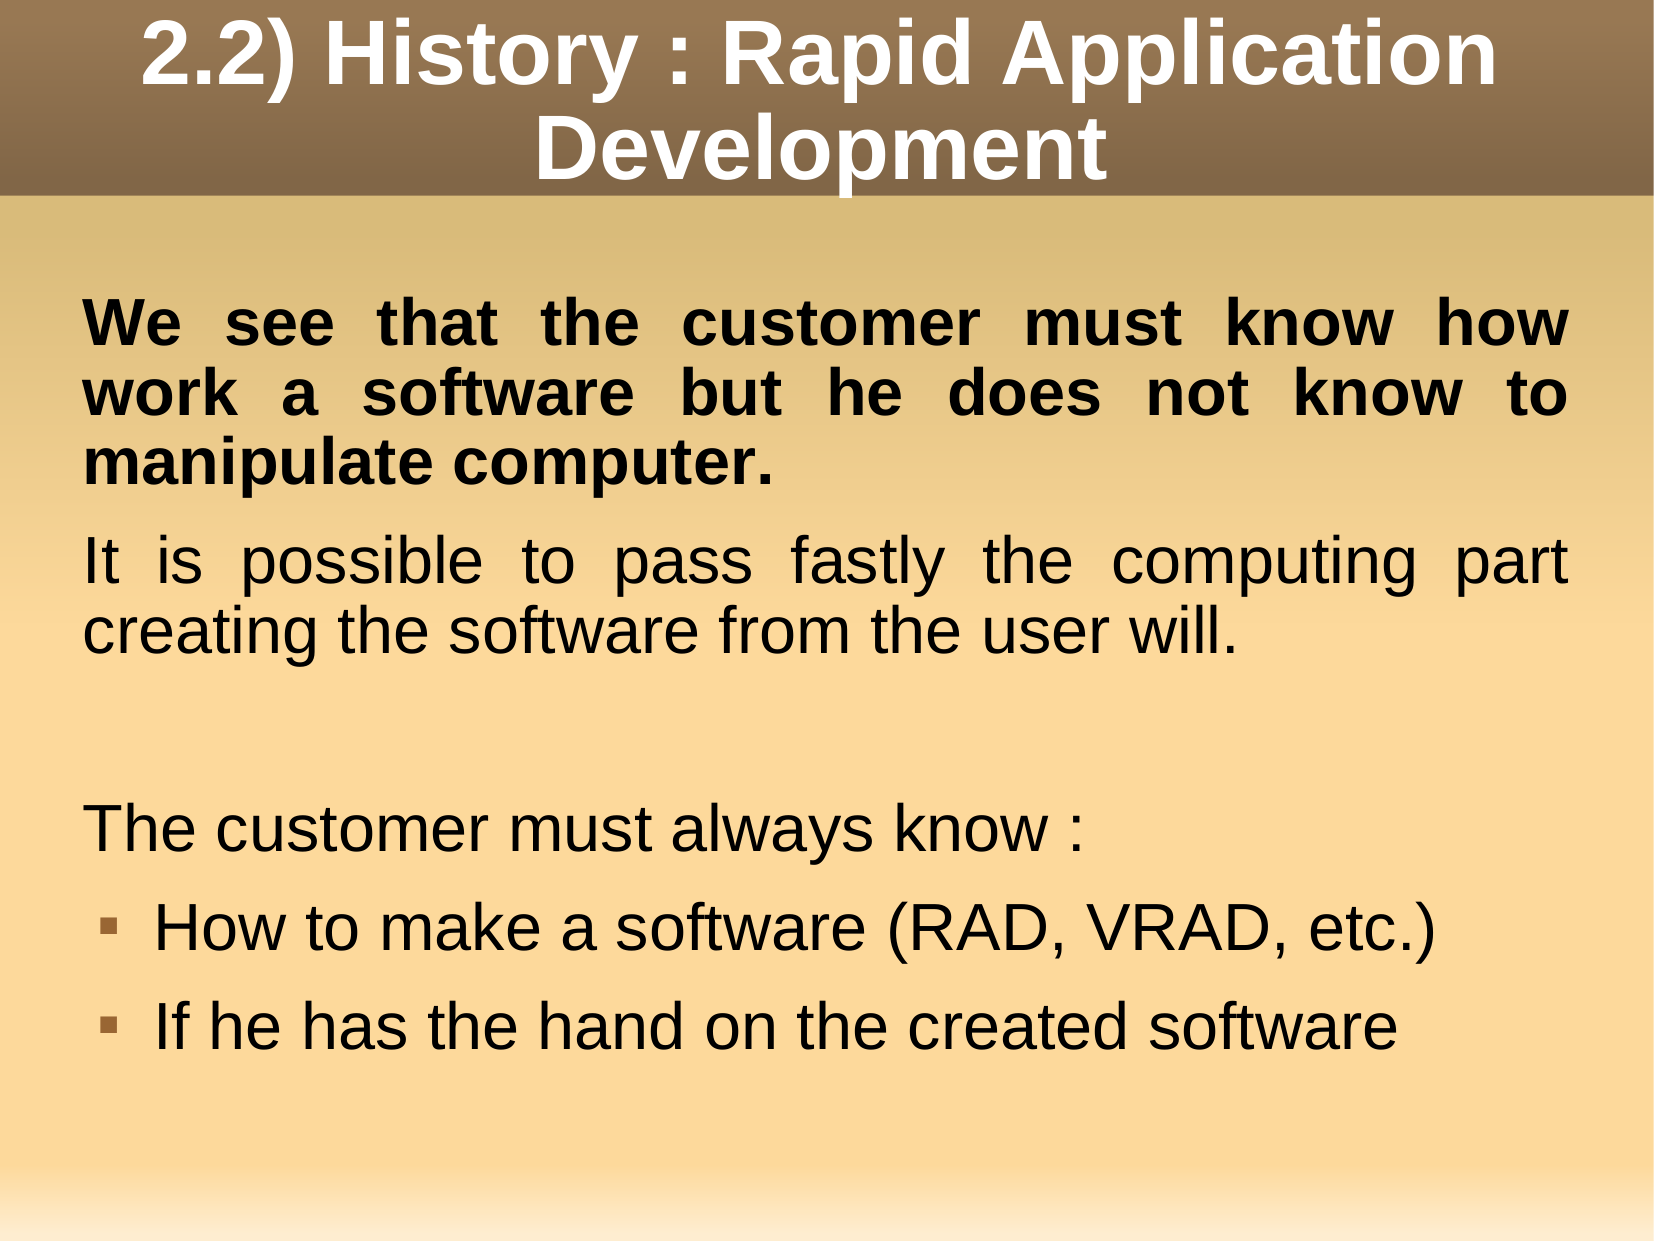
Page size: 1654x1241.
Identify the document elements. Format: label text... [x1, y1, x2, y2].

picture [0, 0, 1654, 1241]
title 2.2) History : Rapid Application Development [76, 4, 1565, 203]
list We see that the customer must know how work a software but he does not know to manipulate computer. It is possible to pass fastly the computing part creating the software from the user will. The customer must always know : How to make a software (RAD, VRAD, etc.) If he has the hand on the created software [82, 290, 1571, 1094]
